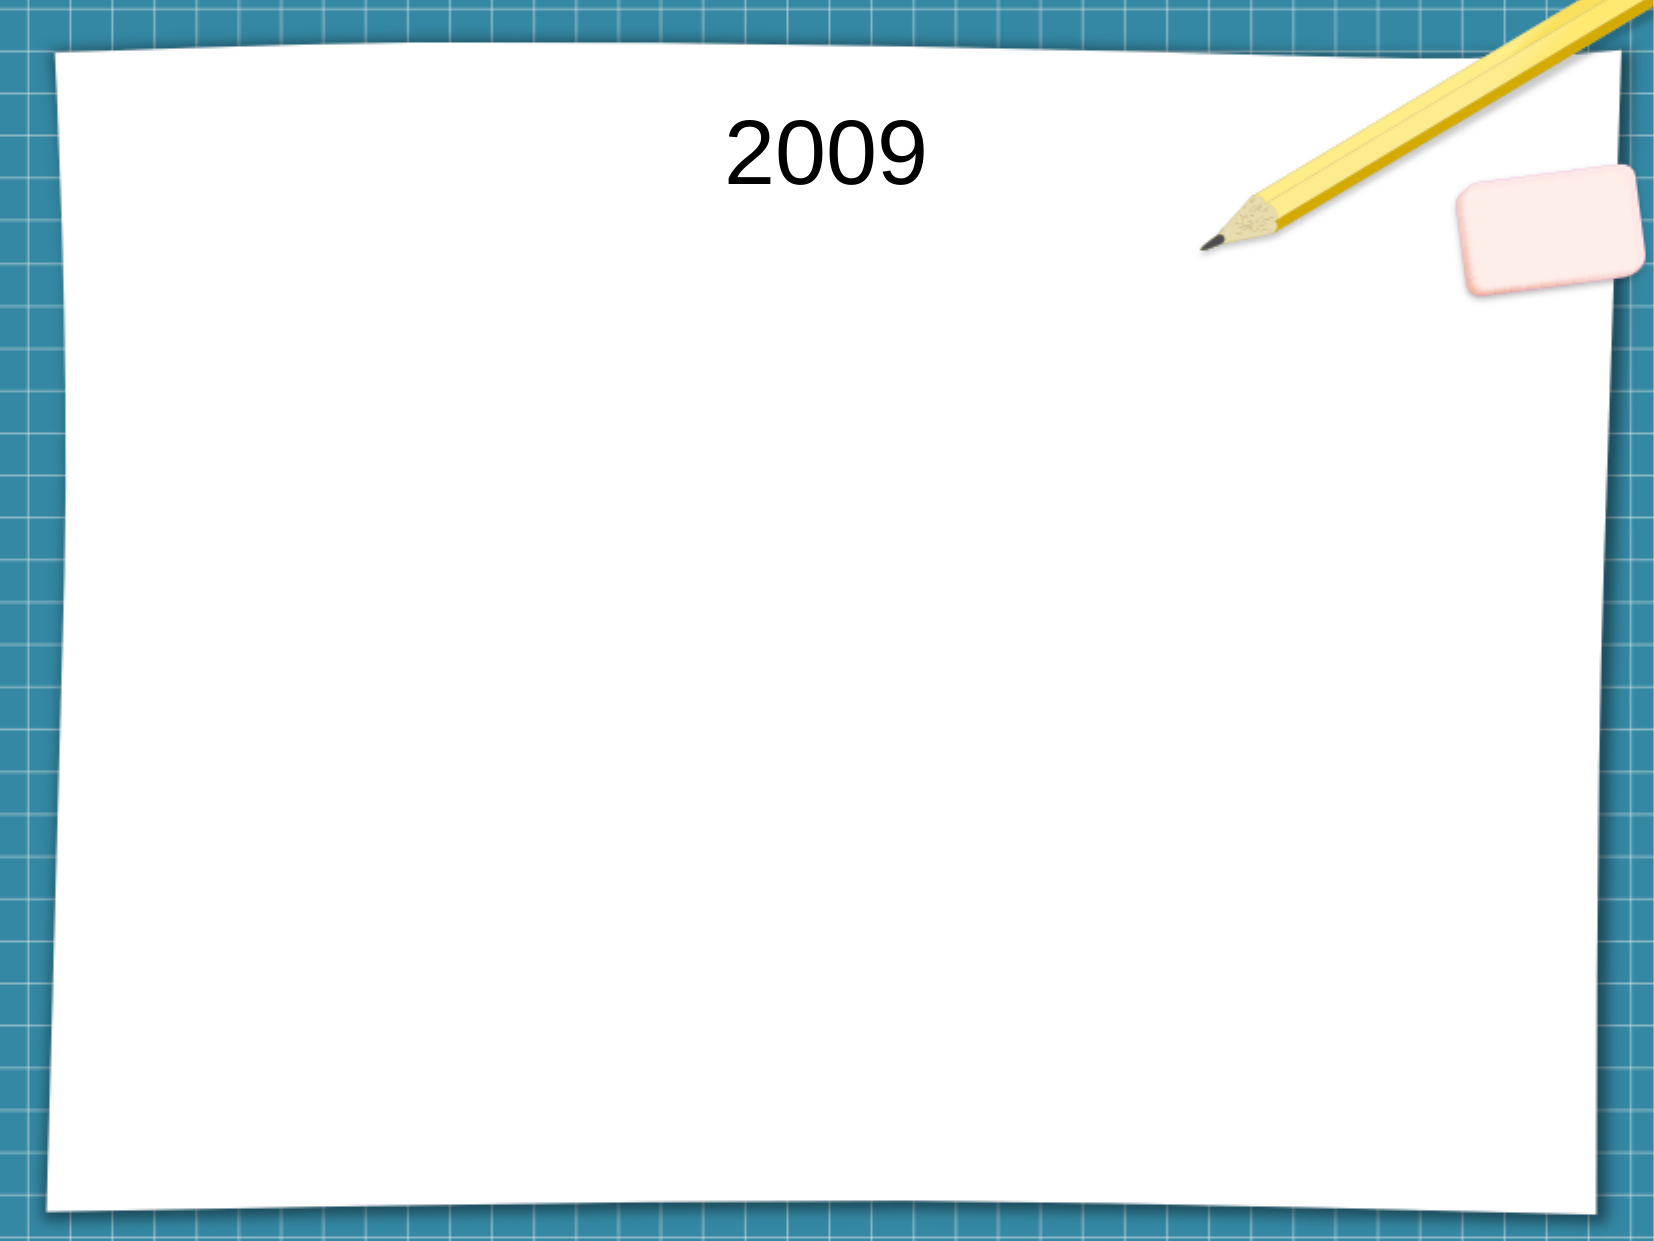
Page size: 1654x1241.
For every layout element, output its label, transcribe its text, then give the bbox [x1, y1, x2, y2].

picture [0, 0, 1654, 1241]
title 2009 [82, 49, 1571, 257]
